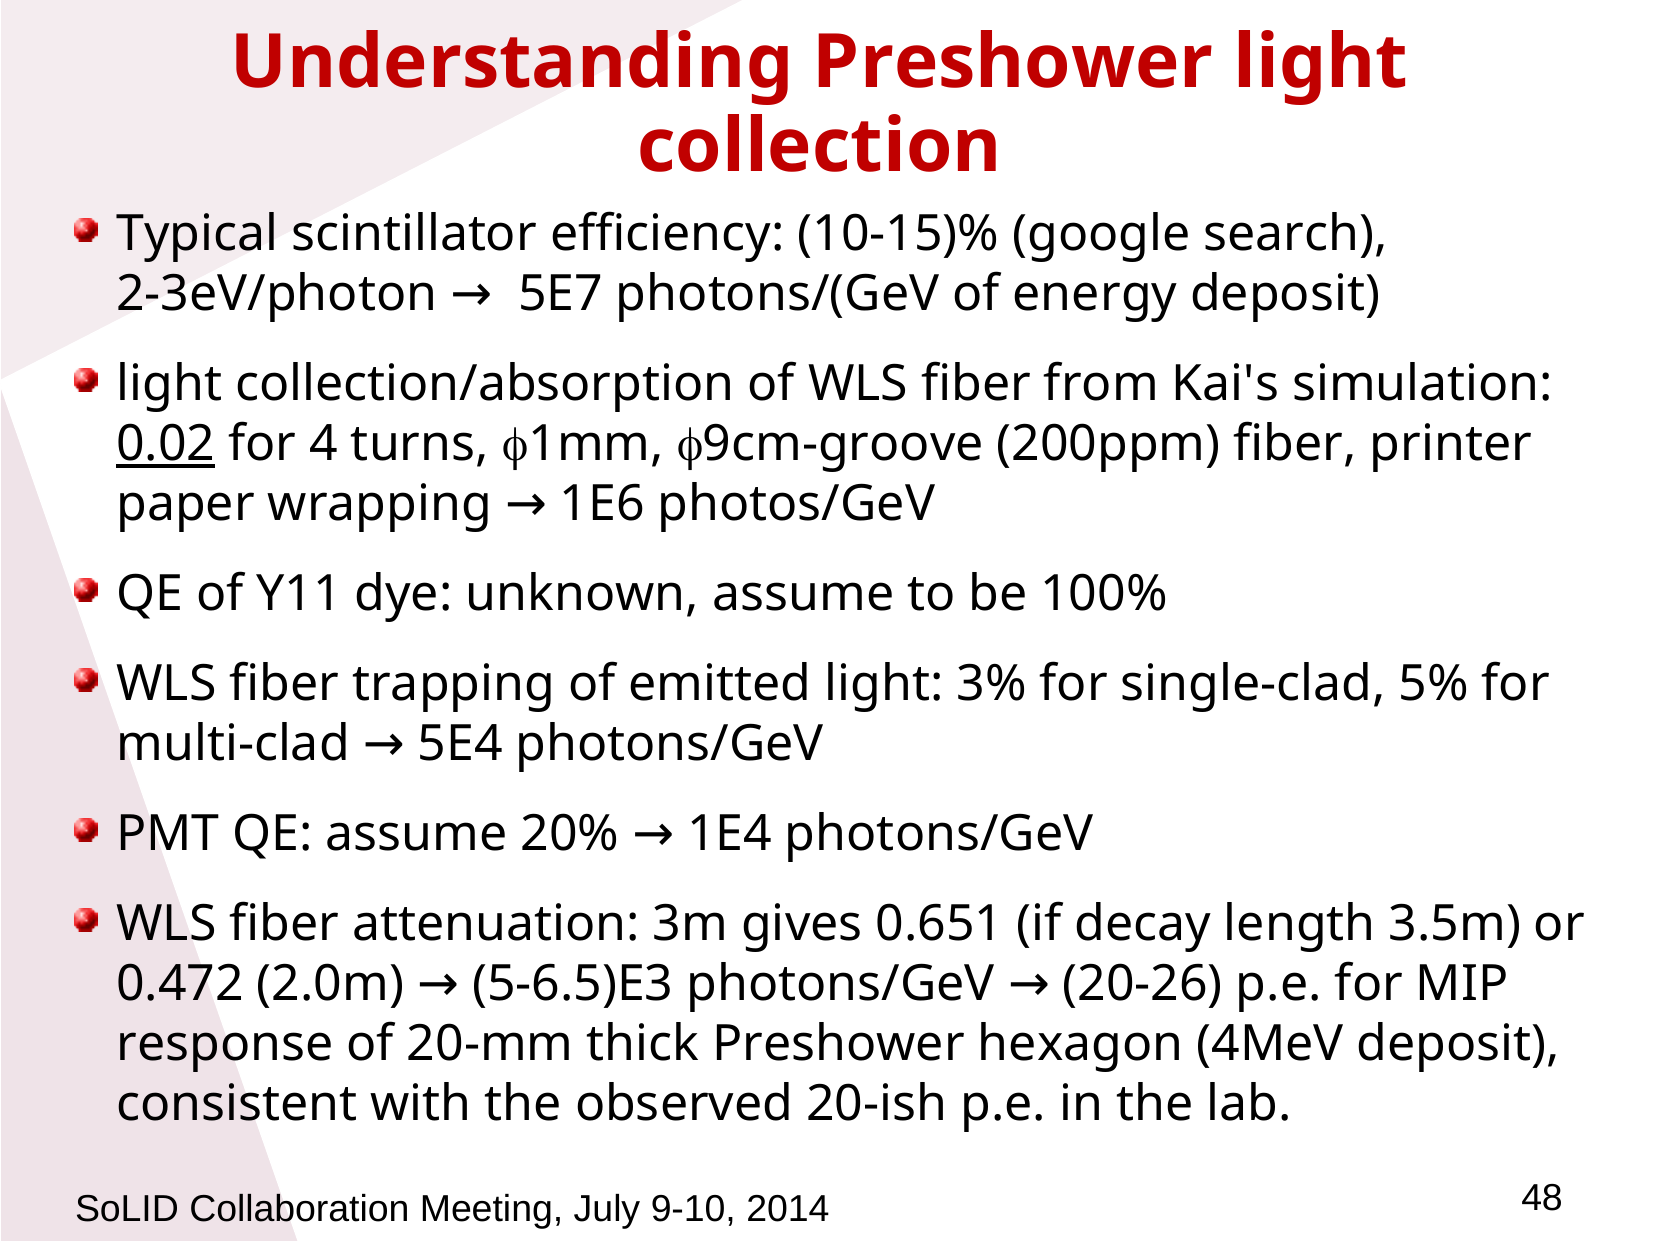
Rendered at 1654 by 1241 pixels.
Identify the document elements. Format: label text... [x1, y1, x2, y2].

text_box Typical scintillator efficiency: (10-15)% (google search), 2-3eV/photon → 5E7 photons/(GeV of energy deposit) light collection/absorption of WLS fiber from Kai's simulation: 0.02 for 4 turns, f1mm, f9cm-groove (200ppm) fiber, printer paper wrapping → 1E6 photos/GeV QE of Y11 dye: unknown, assume to be 100% WLS fiber trapping of emitted light: 3% for single-clad, 5% for multi-clad → 5E4 photons/GeV PMT QE: assume 20% → 1E4 photons/GeV WLS fiber attenuation: 3m gives 0.651 (if decay length 3.5m) or 0.472 (2.0m) → (5-6.5)E3 photons/GeV → (20-26) p.e. for MIP response of 20-mm thick Preshower hexagon (4MeV deposit), consistent with the observed 20-ish p.e. in the lab. [37, 192, 1602, 1138]
title Understanding Preshower light collection [68, 13, 1571, 152]
